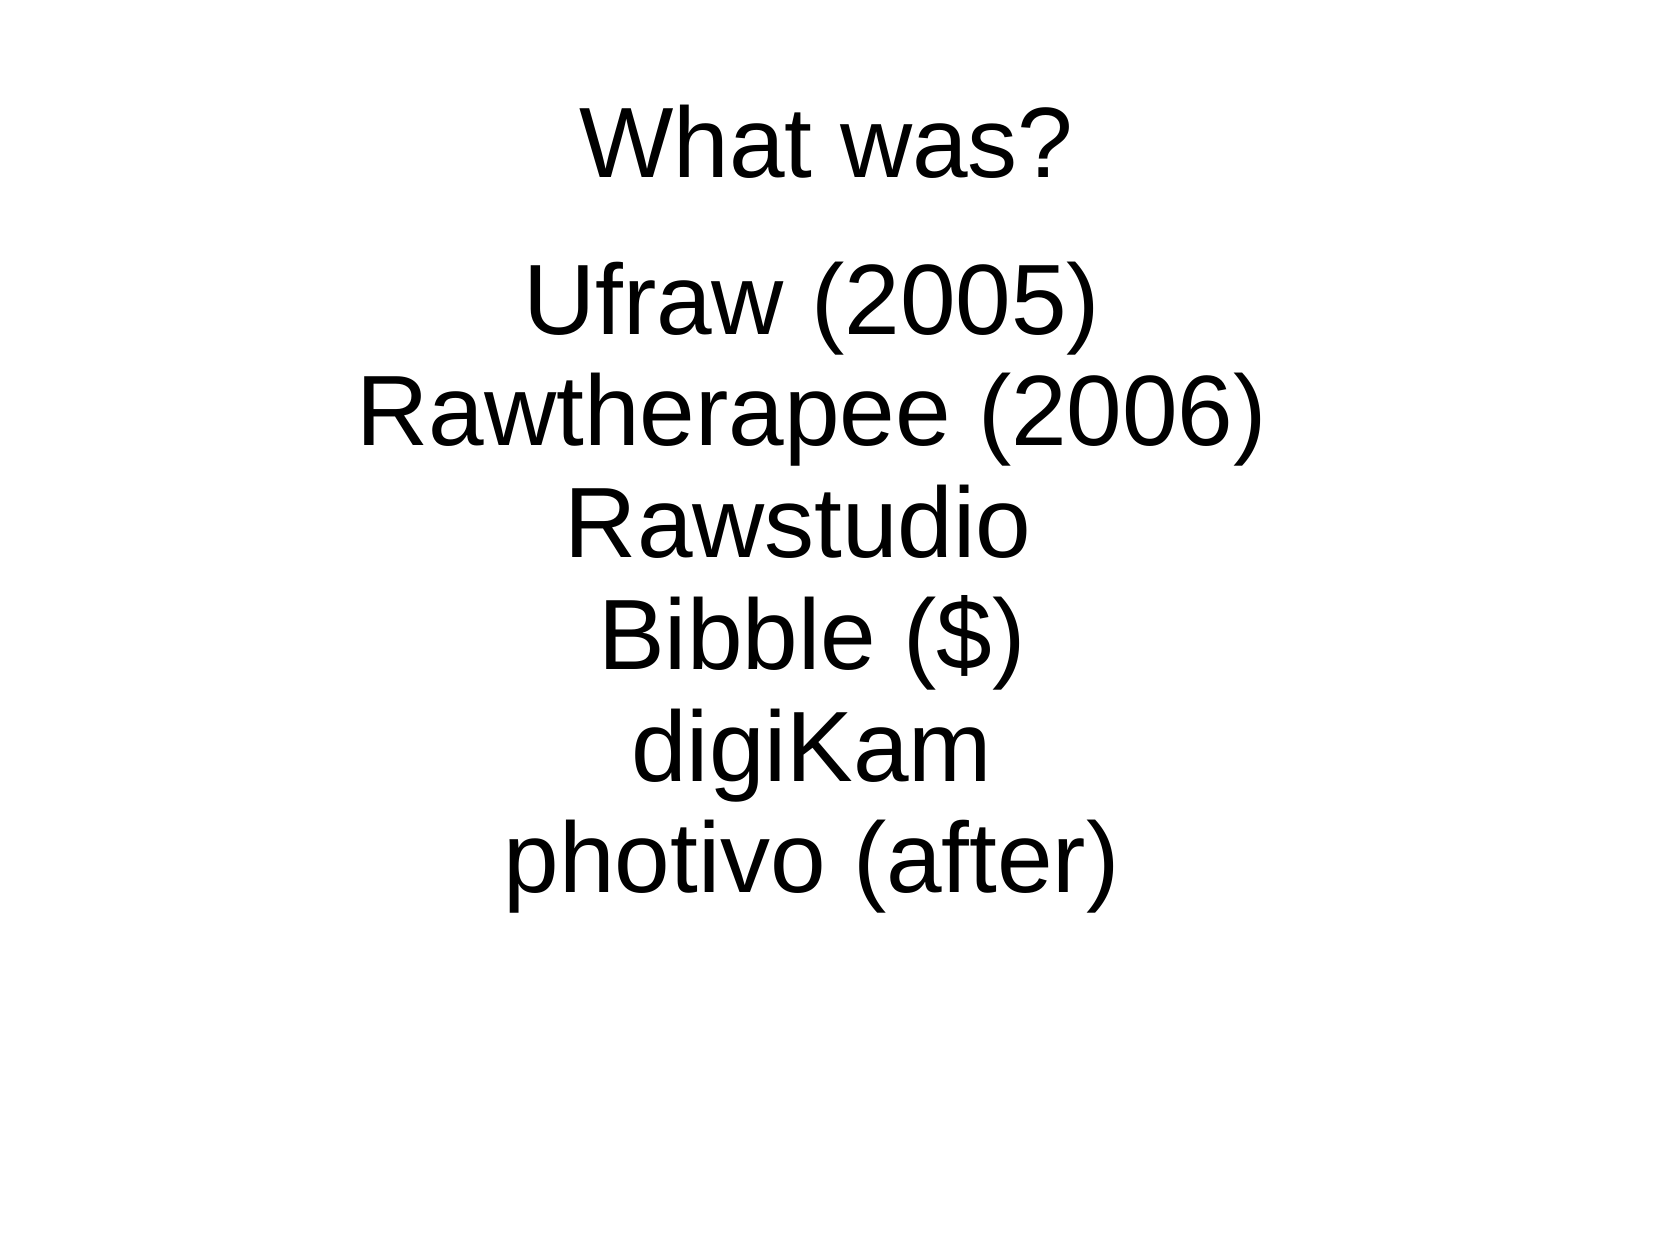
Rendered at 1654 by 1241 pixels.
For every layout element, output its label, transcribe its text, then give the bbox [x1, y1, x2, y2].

text_box Ufraw (2005) Rawtherapee (2006) Rawstudio Bibble ($) digiKam photivo (after) [295, 236, 1329, 1145]
text_box What was? [0, 80, 1654, 207]
